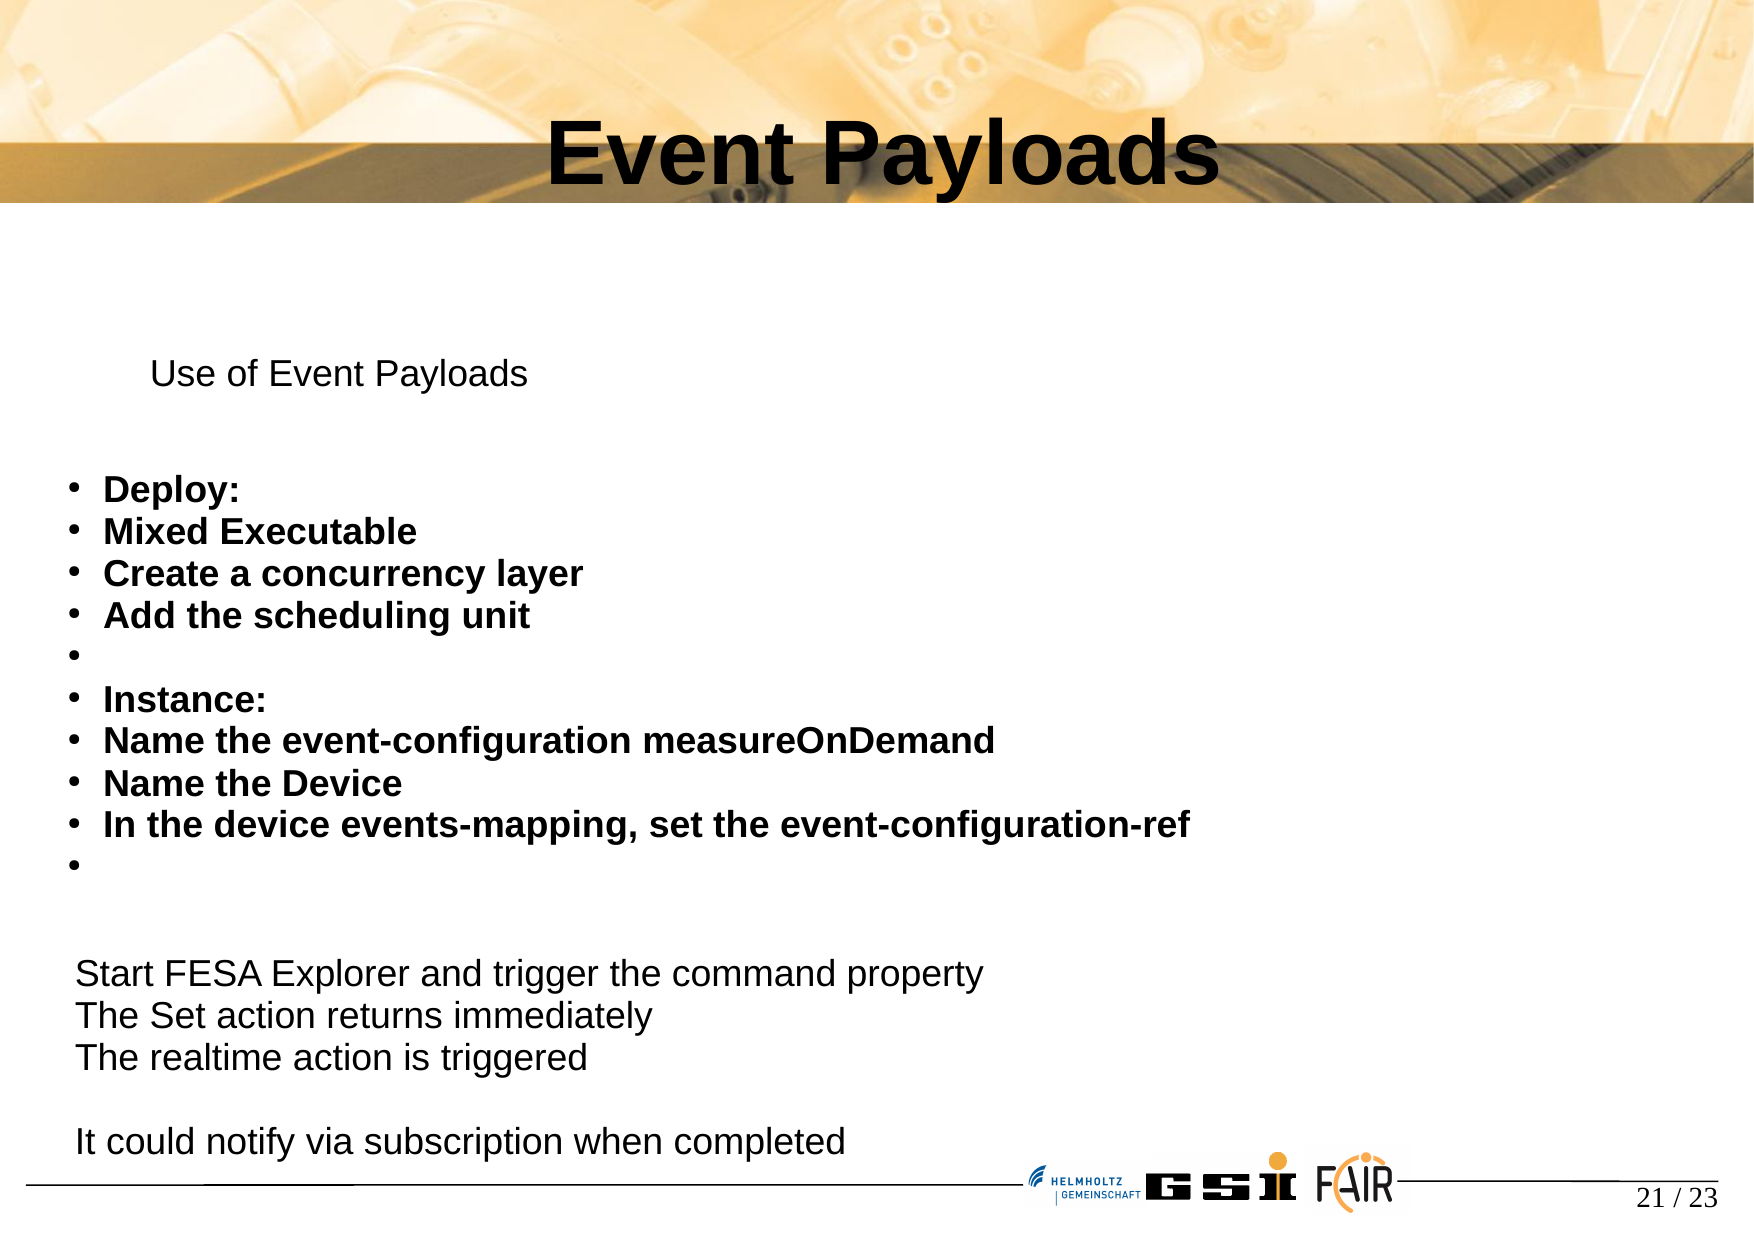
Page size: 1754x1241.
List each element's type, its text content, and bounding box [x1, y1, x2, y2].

text_box Start FESA Explorer and trigger the command property The Set action returns immediately The realtime action is triggered It could notify via subscription when completed [60, 945, 1336, 1241]
text_box Use of Event Payloads [135, 345, 544, 402]
text_box Deploy: Mixed Executable Create a concurrency layer Add the scheduling unit Instance: Name the event-configuration measureOnDemand Name the Device In the device events-mapping, set the event-configuration-ref [53, 460, 1207, 896]
picture [0, 0, 1754, 205]
title Event Payloads [180, 56, 1590, 250]
picture [1336, 1144, 1414, 1215]
